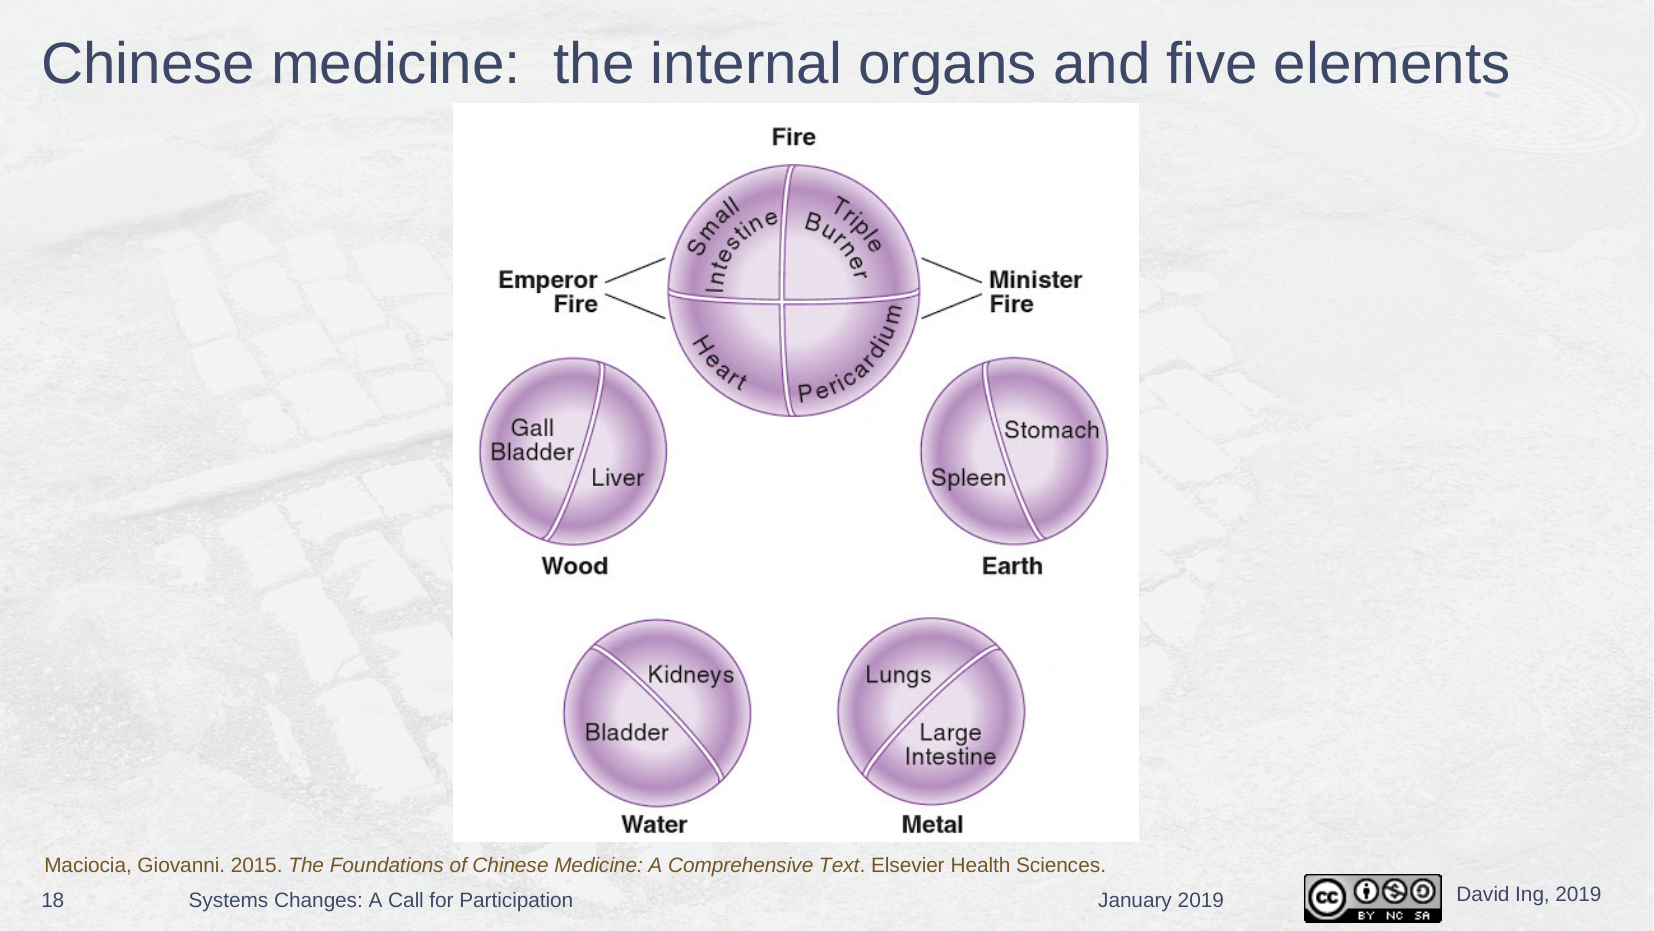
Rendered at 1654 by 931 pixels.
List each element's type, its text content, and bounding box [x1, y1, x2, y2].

picture [0, 0, 1654, 931]
text_box Maciocia, Giovanni. 2015. The Foundations of Chinese Medicine: A Comprehensive Text. Elsevier Health Sciences. [29, 846, 1127, 885]
title Chinese medicine: the internal organs and five elements [41, 30, 1613, 126]
